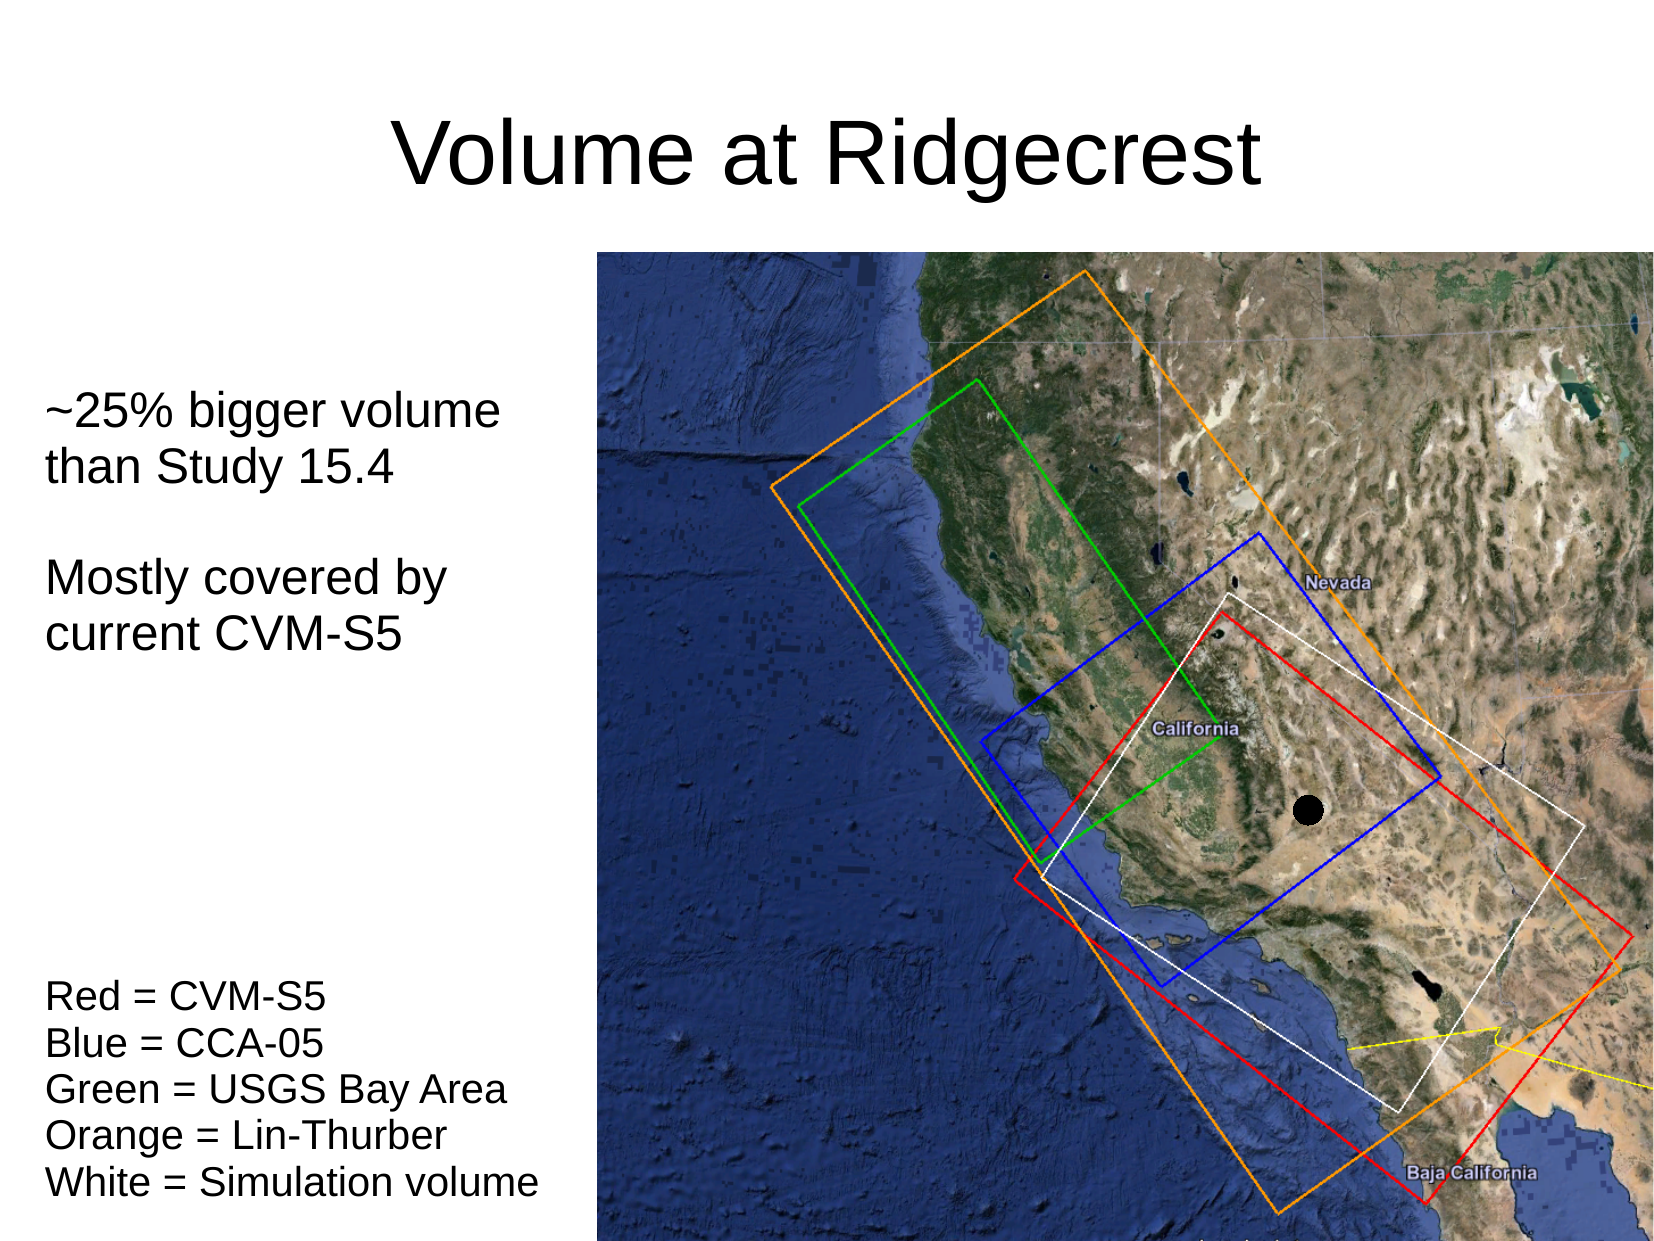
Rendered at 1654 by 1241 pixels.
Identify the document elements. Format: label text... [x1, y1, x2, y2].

picture [597, 252, 1654, 1241]
text_box Red = CVM-S5 Blue = CCA-05 Green = USGS Bay Area Orange = Lin-Thurber White = Simulation volume [30, 965, 571, 1239]
text_box [1293, 795, 1324, 826]
text_box ~25% bigger volume than Study 15.4 Mostly covered by current CVM-S5 [30, 375, 541, 706]
title Volume at Ridgecrest [82, 49, 1571, 257]
